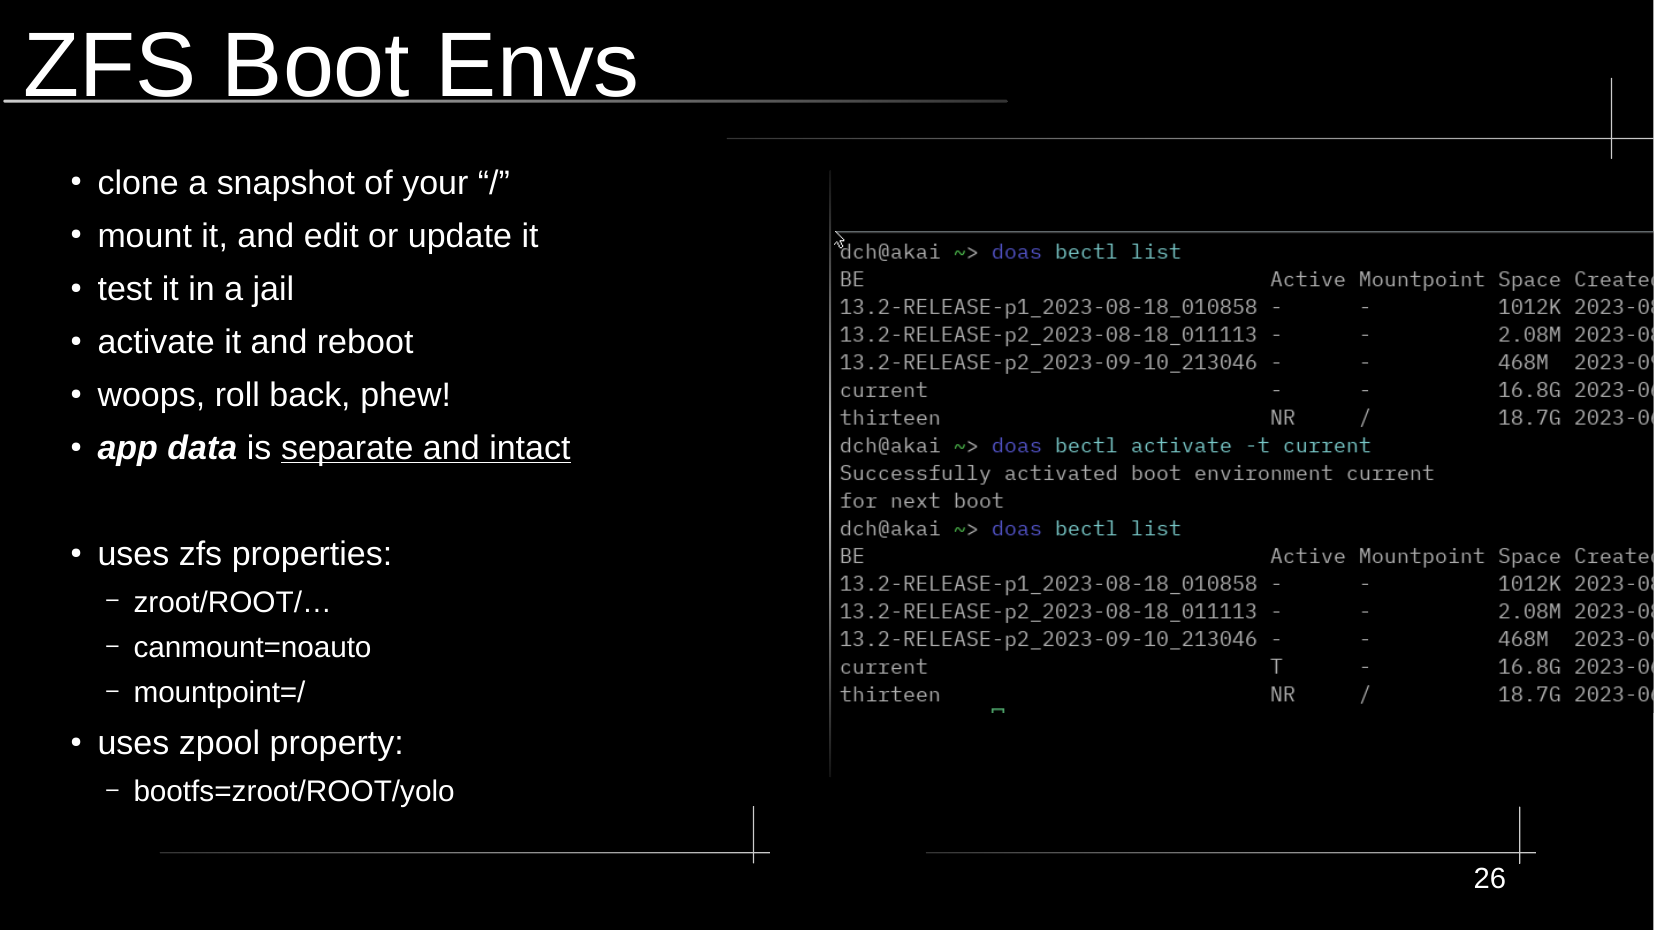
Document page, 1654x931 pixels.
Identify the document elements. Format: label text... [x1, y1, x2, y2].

list clone a snapshot of your “/” mount it, and edit or update it test it in a jail activate it and reboot woops, roll back, phew! app data is separate and intact uses zfs properties: zroot/ROOT/… canmount=noauto mountpoint=/ uses zpool property: bootfs=zroot/ROOT/yolo [61, 163, 788, 816]
title ZFS Boot Envs [23, 11, 1589, 119]
picture [834, 231, 1654, 713]
